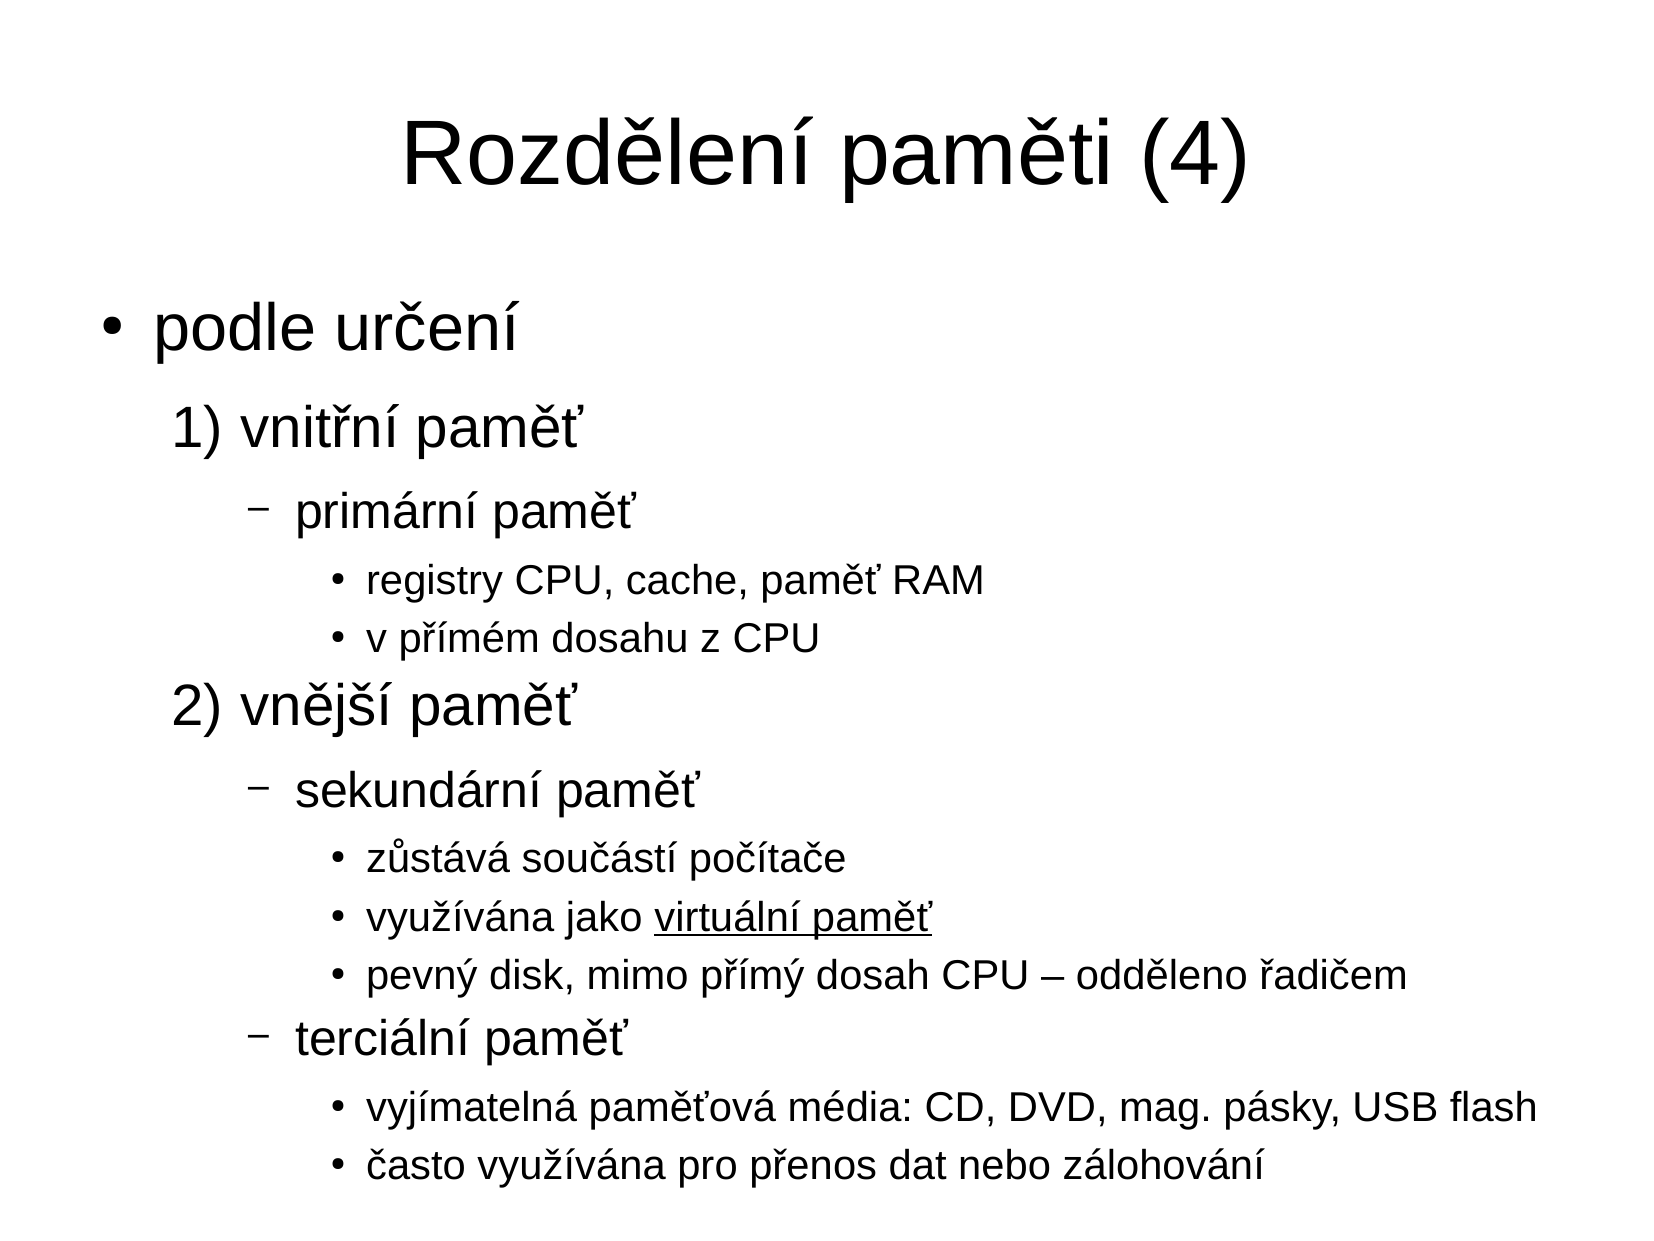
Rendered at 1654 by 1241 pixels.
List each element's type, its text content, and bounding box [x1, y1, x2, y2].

title Rozdělení paměti (4) [82, 56, 1571, 250]
list podle určení vnitřní paměť primární paměť registry CPU, cache, paměť RAM v přímém dosahu z CPU vnější paměť sekundární paměť zůstává součástí počítače využívána jako virtuální paměť pevný disk, mimo přímý dosah CPU – odděleno řadičem terciální paměť vyjímatelná paměťová média: CD, DVD, mag. pásky, USB flash často využívána pro přenos dat nebo zálohování [82, 290, 1571, 1191]
